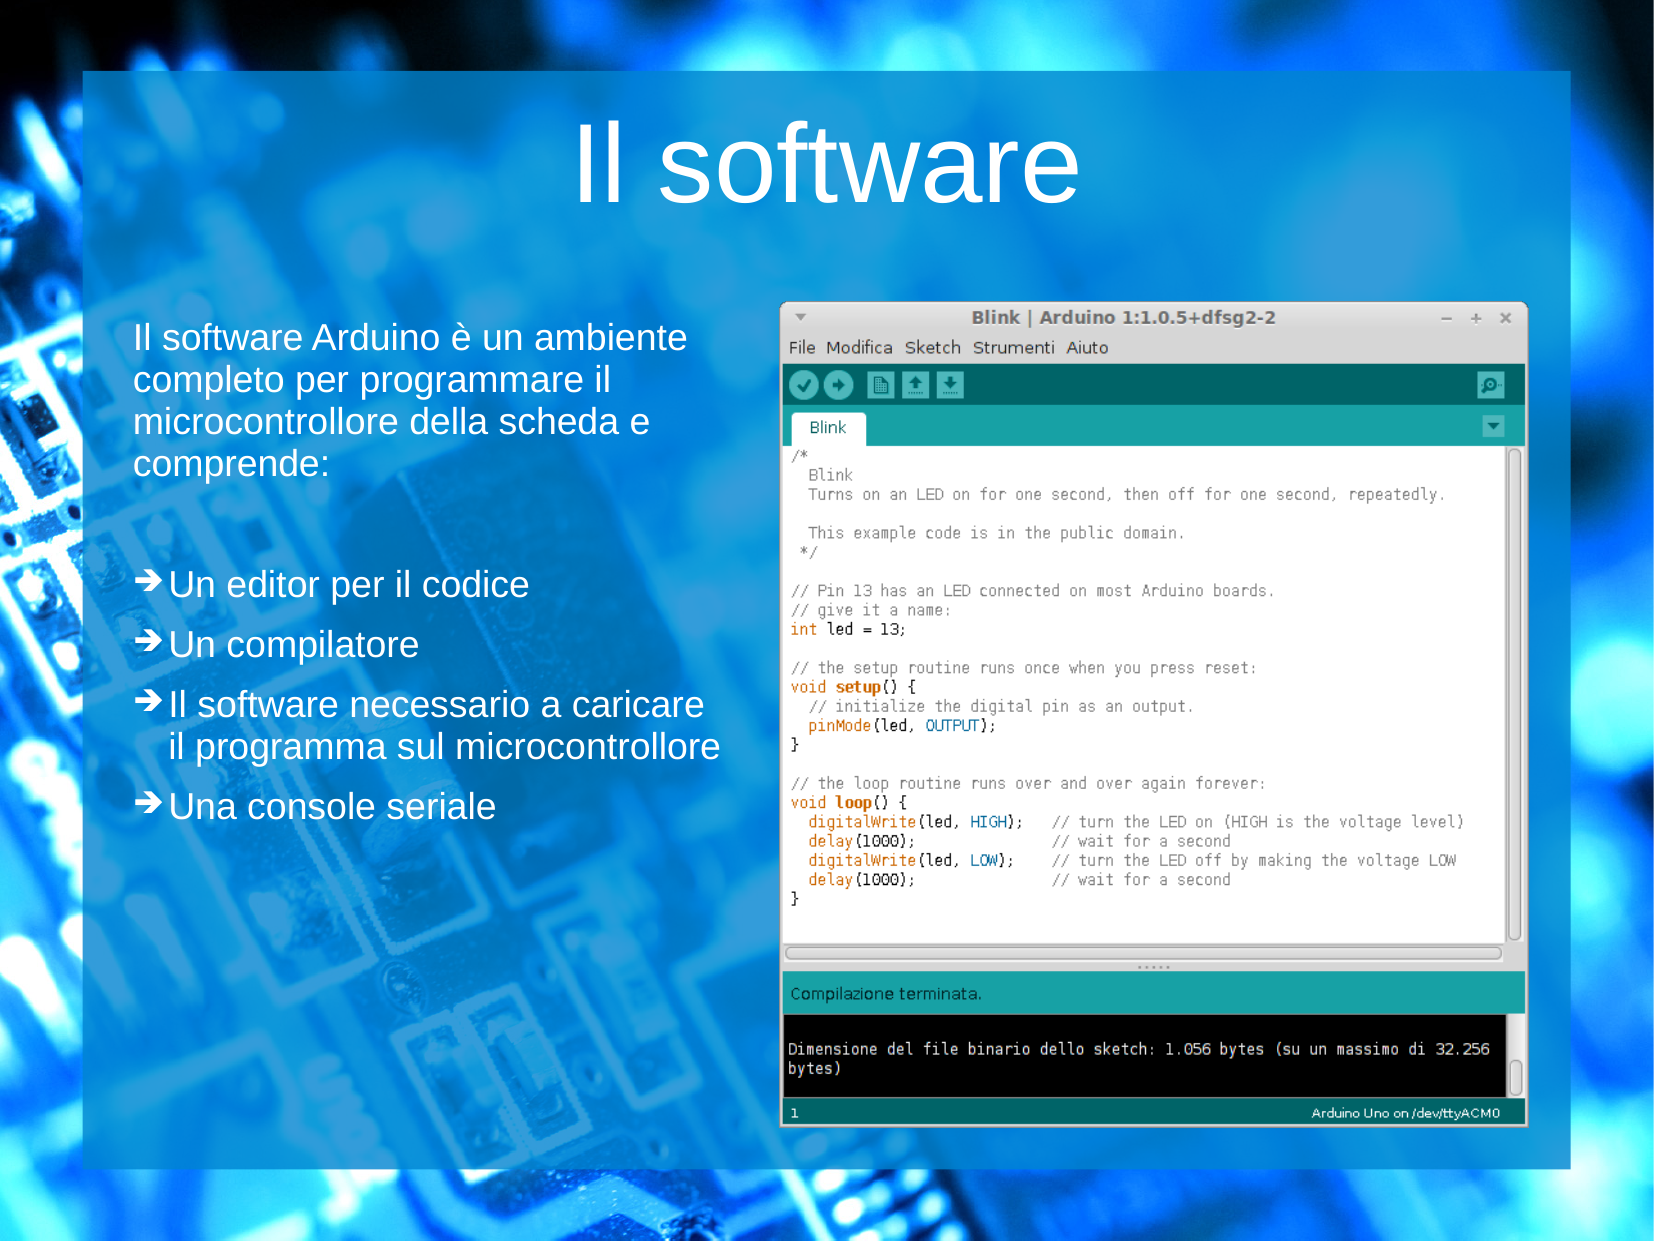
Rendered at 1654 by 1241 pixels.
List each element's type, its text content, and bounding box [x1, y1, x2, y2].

text_box [82, 257, 1571, 1170]
text_box Il software Arduino è un ambiente completo per programmare il microcontrollore della scheda e comprende: Un editor per il codice Un compilatore Il software necessario a caricare il programma sul microcontrollore Una console seriale [118, 309, 745, 1111]
picture [0, 0, 1654, 1241]
title Il software [82, 70, 1571, 257]
